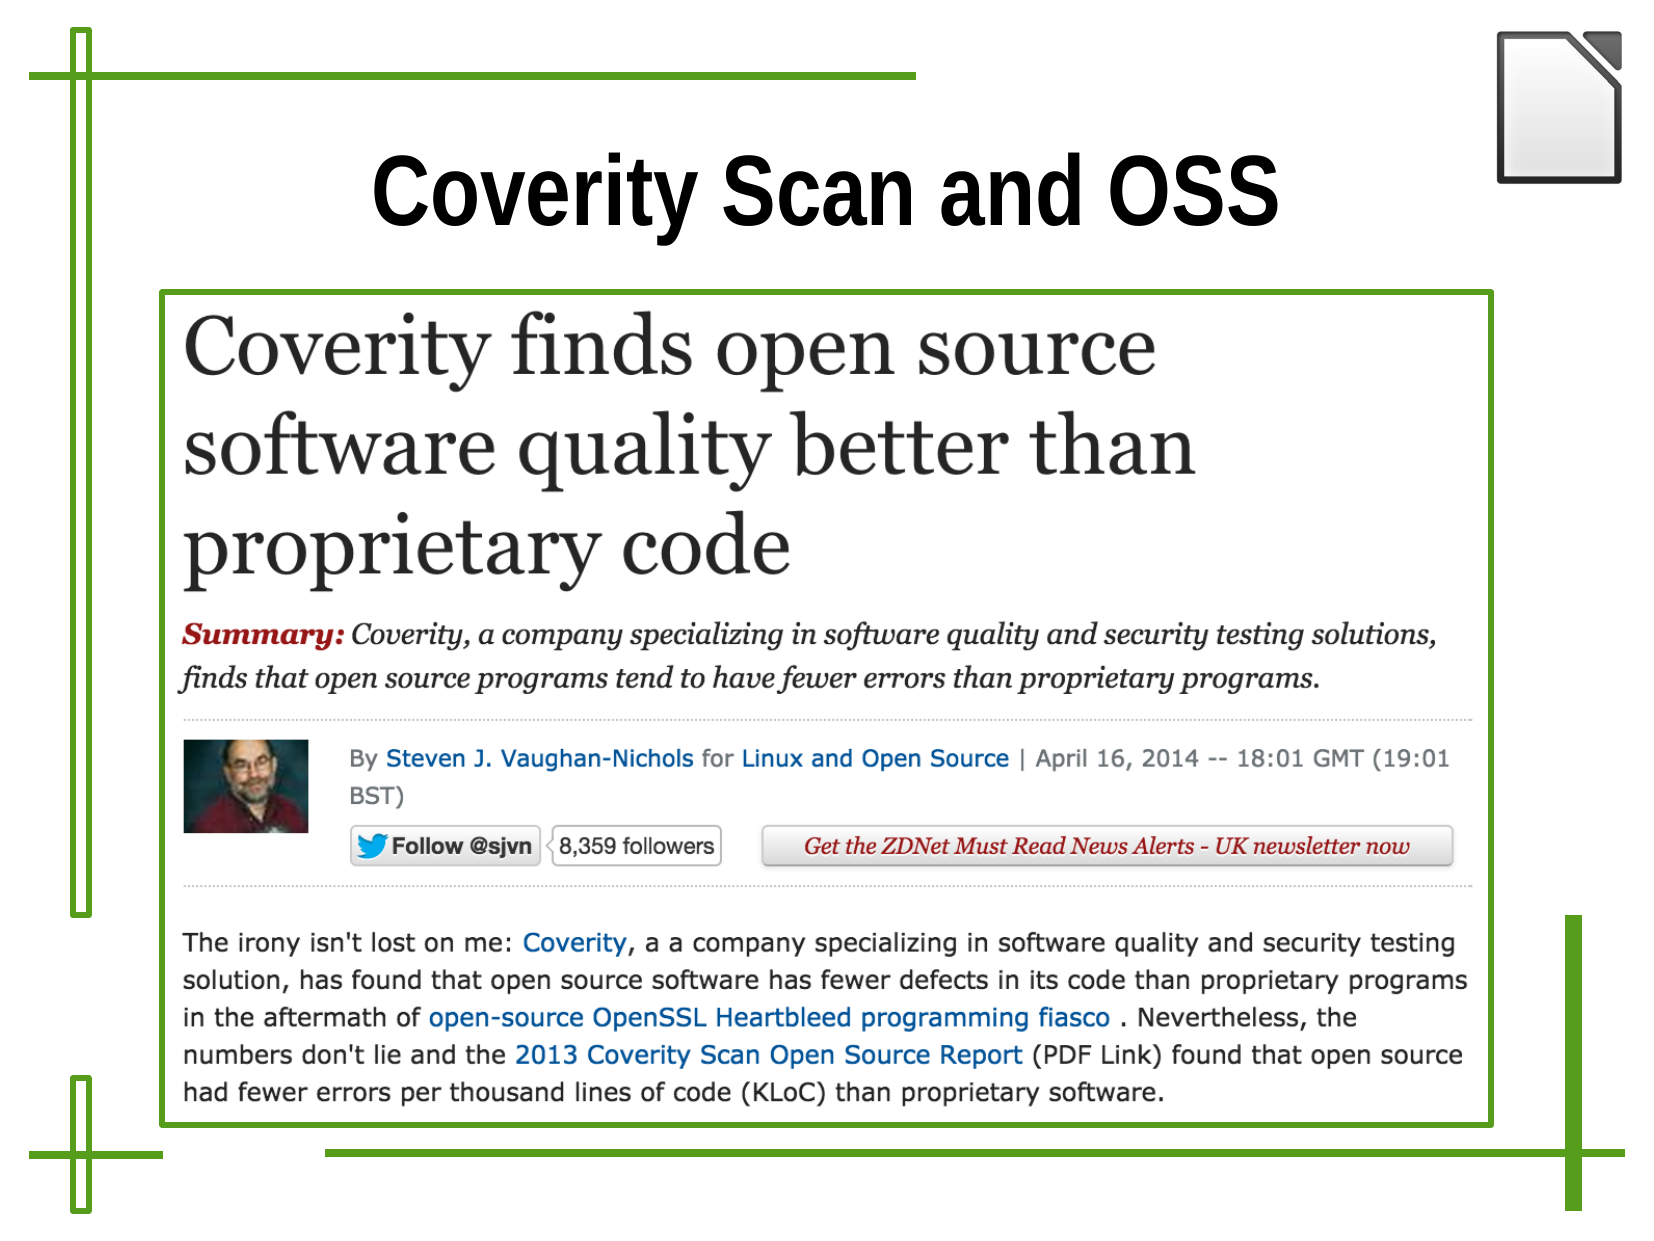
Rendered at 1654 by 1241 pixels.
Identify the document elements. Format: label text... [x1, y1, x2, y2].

picture [165, 295, 1489, 1123]
title Coverity Scan and OSS [118, 118, 1536, 260]
picture [1494, 29, 1624, 186]
